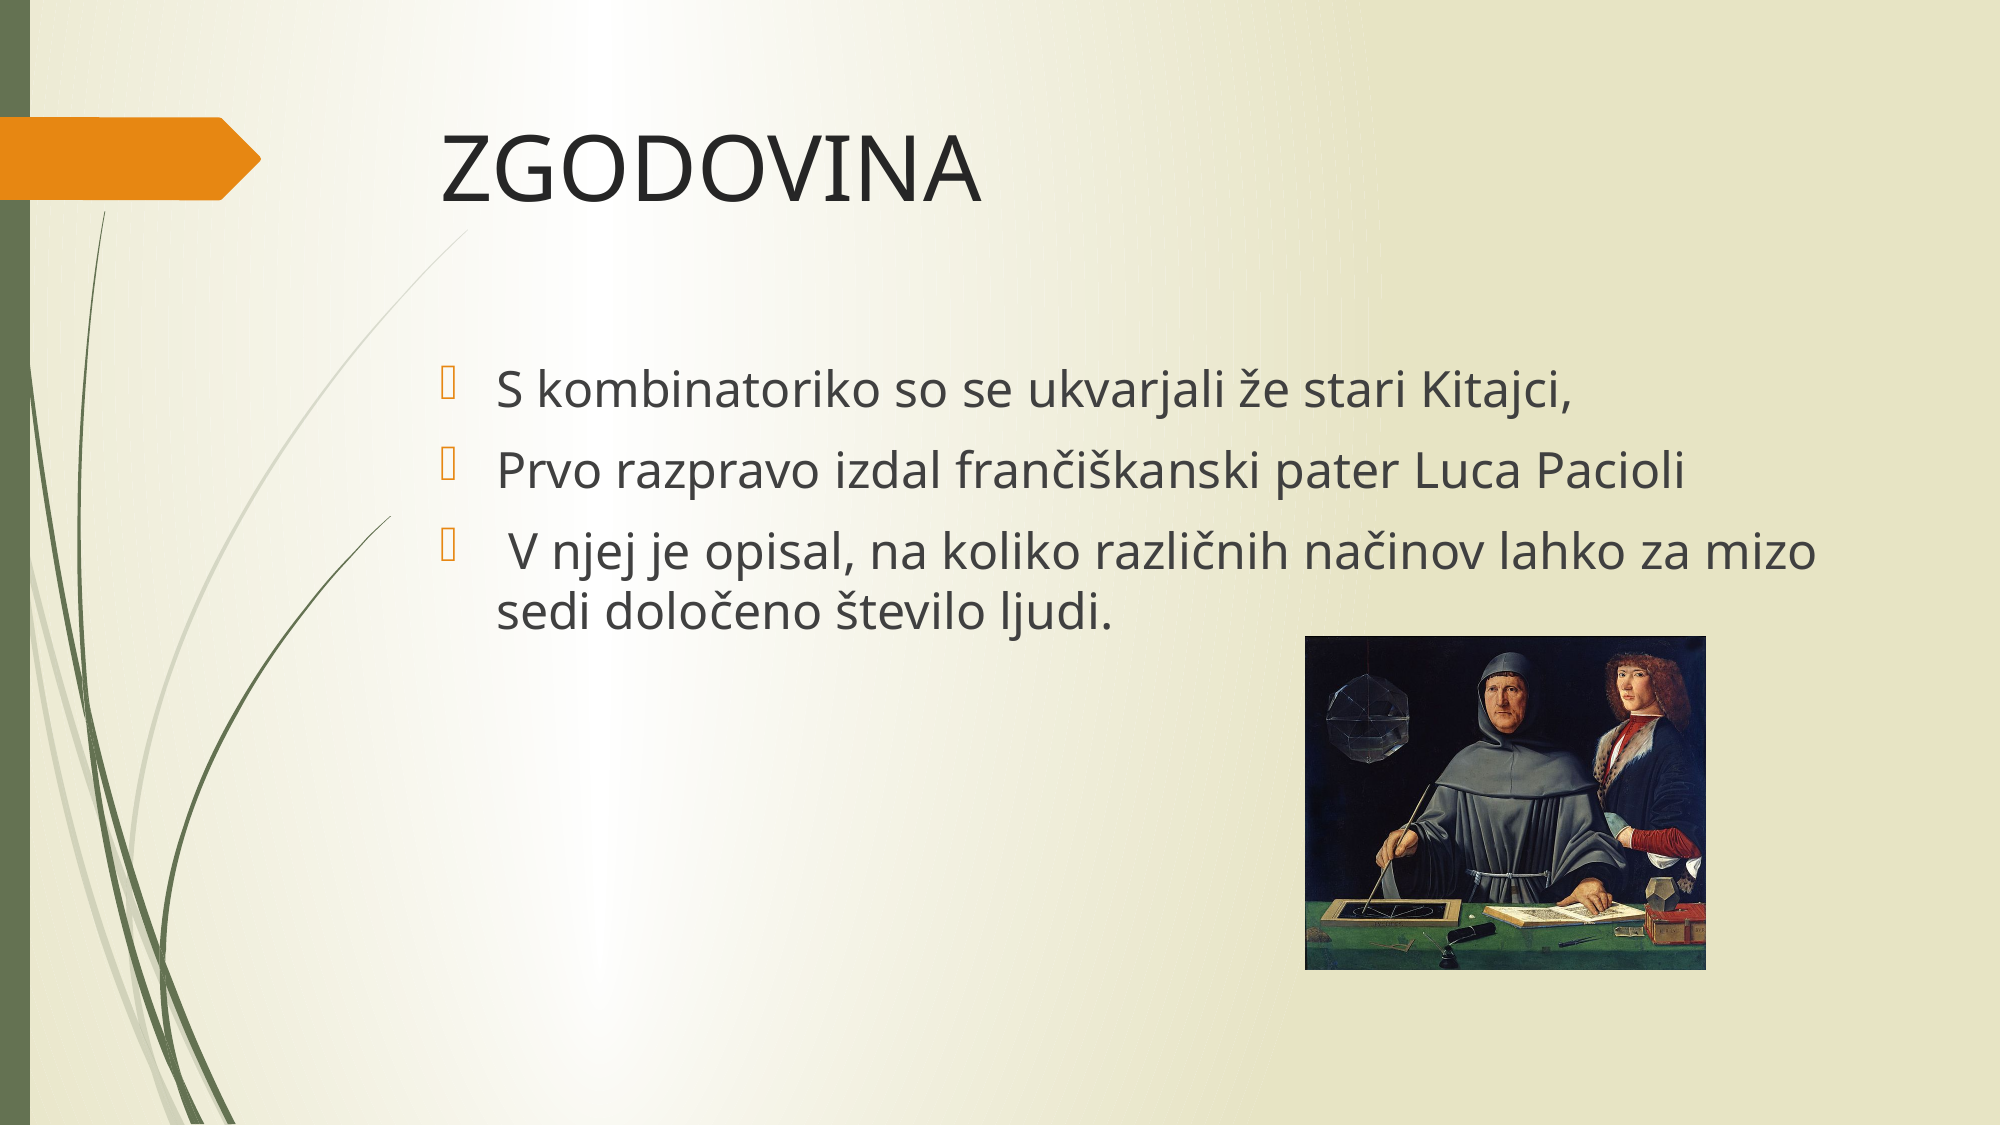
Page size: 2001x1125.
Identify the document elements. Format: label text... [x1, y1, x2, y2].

list S kombinatoriko so se ukvarjali že stari Kitajci, Prvo razpravo izdal frančiškanski pater Luca Pacioli V njej je opisal, na koliko različnih načinov lahko za mizo sedi določeno število ljudi. [424, 350, 1888, 970]
picture [1305, 636, 1706, 970]
title ZGODOVINA [425, 102, 1888, 313]
